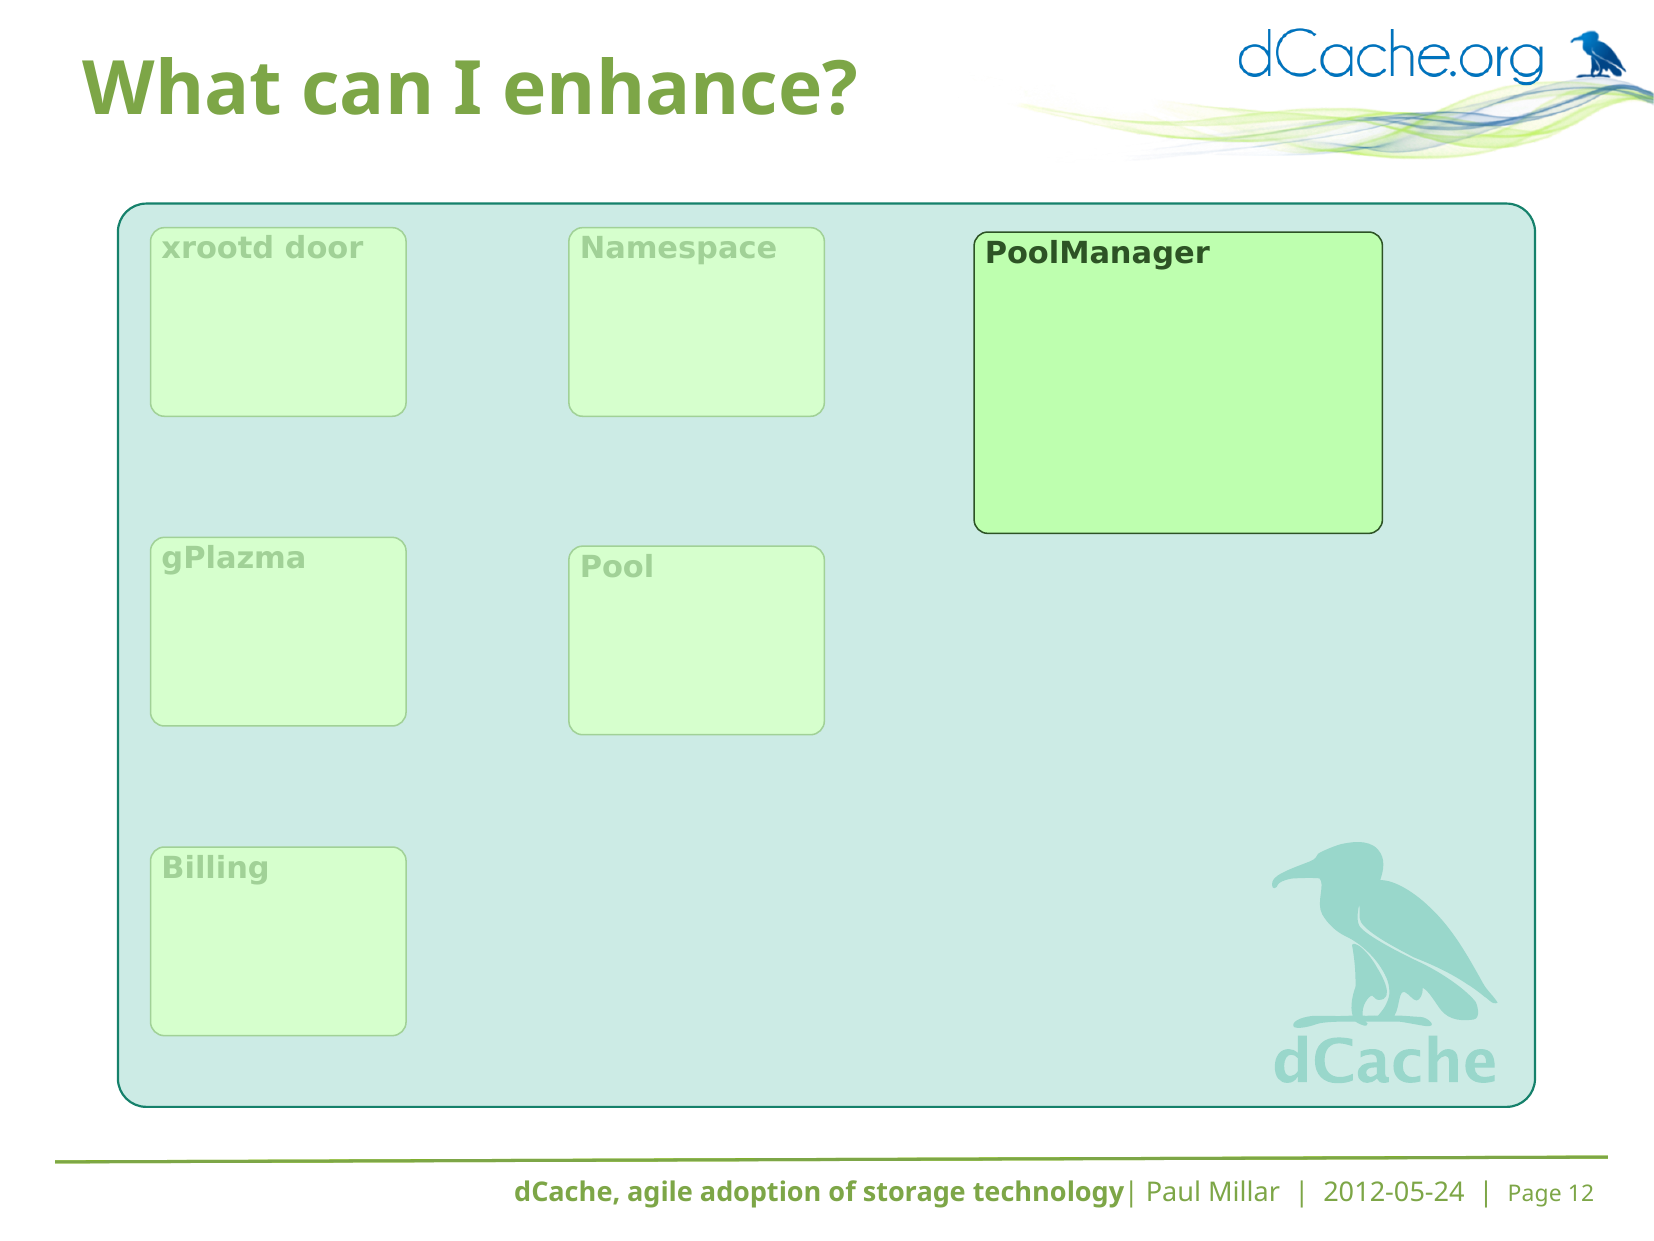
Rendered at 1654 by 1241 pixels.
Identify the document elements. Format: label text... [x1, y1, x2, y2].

title What can I enhance? [82, 37, 1605, 134]
picture [115, 201, 1538, 1110]
picture [956, 16, 1654, 169]
